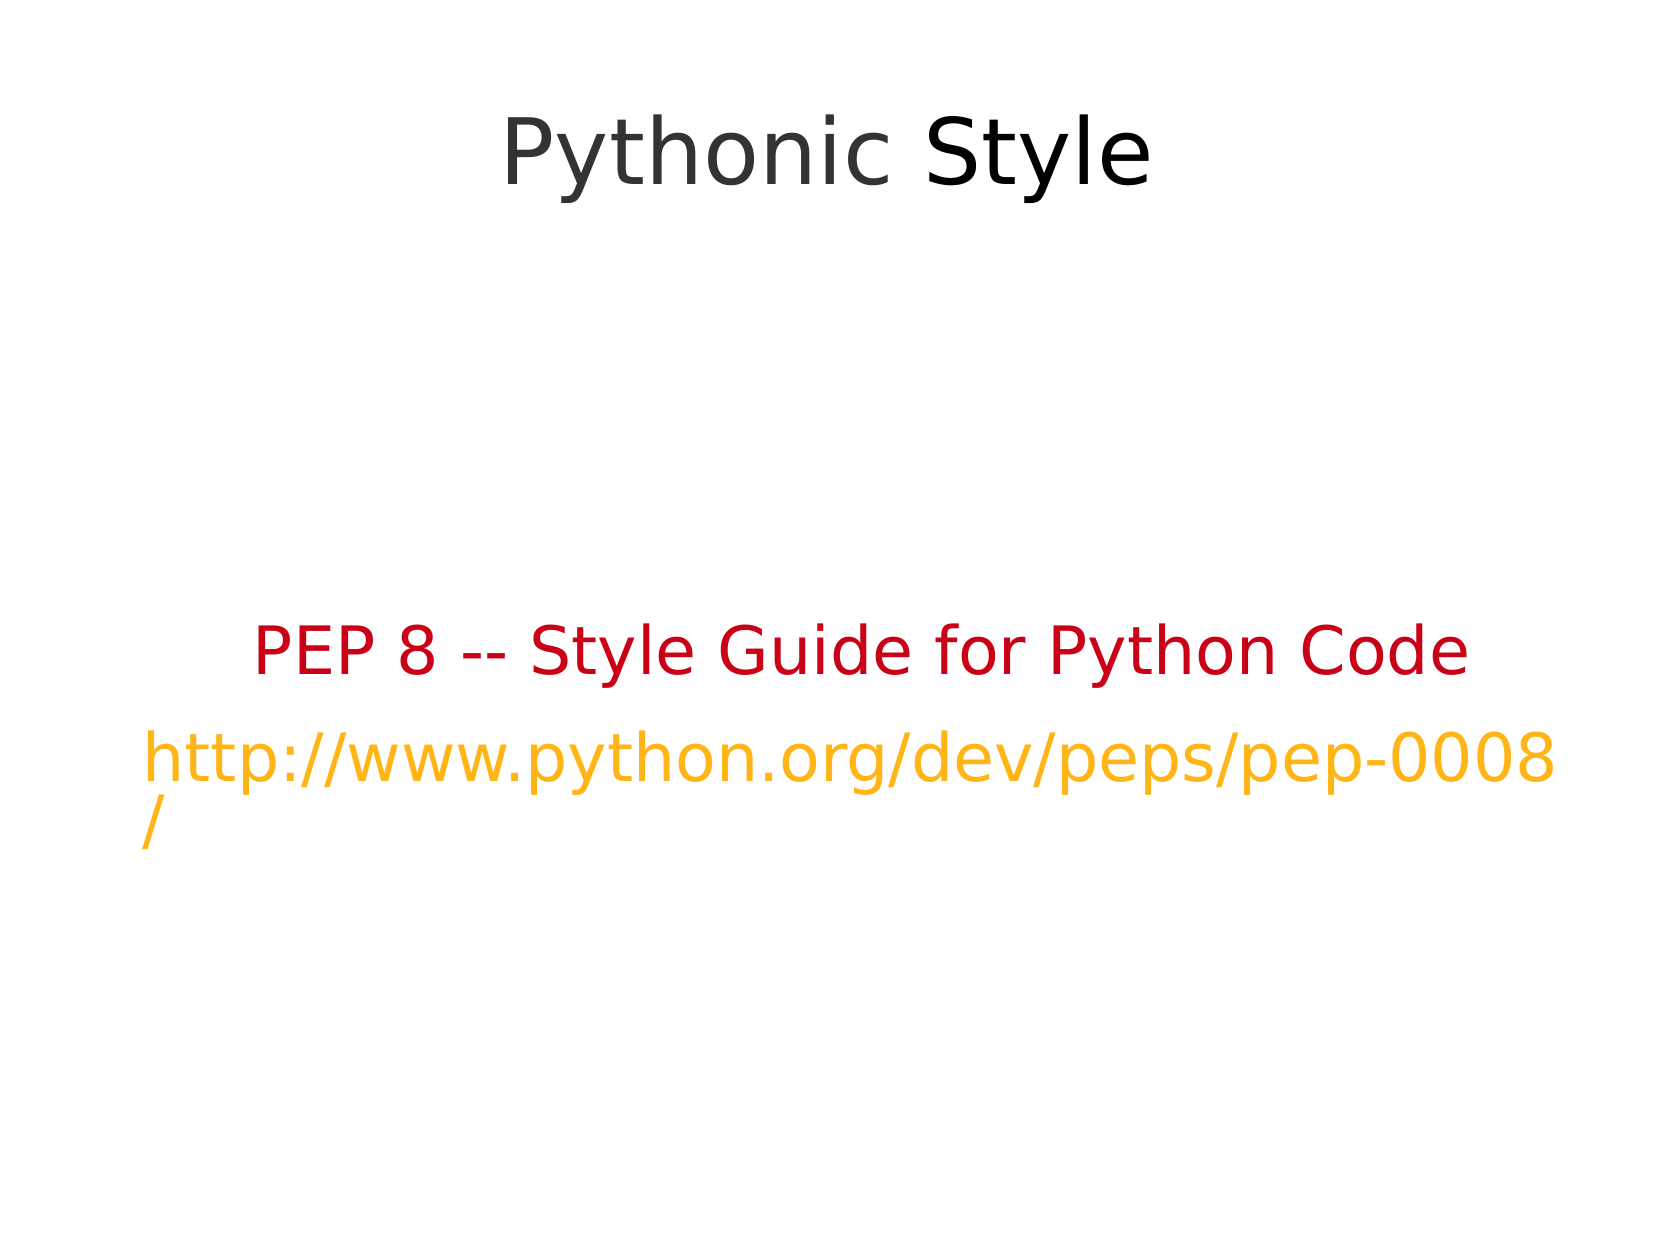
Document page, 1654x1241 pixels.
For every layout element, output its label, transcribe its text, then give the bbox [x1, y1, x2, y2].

list PEP 8 -- Style Guide for Python Code http://www.python.org/dev/peps/pep-0008/ [82, 290, 1571, 1109]
title Pythonic Style [82, 56, 1571, 250]
